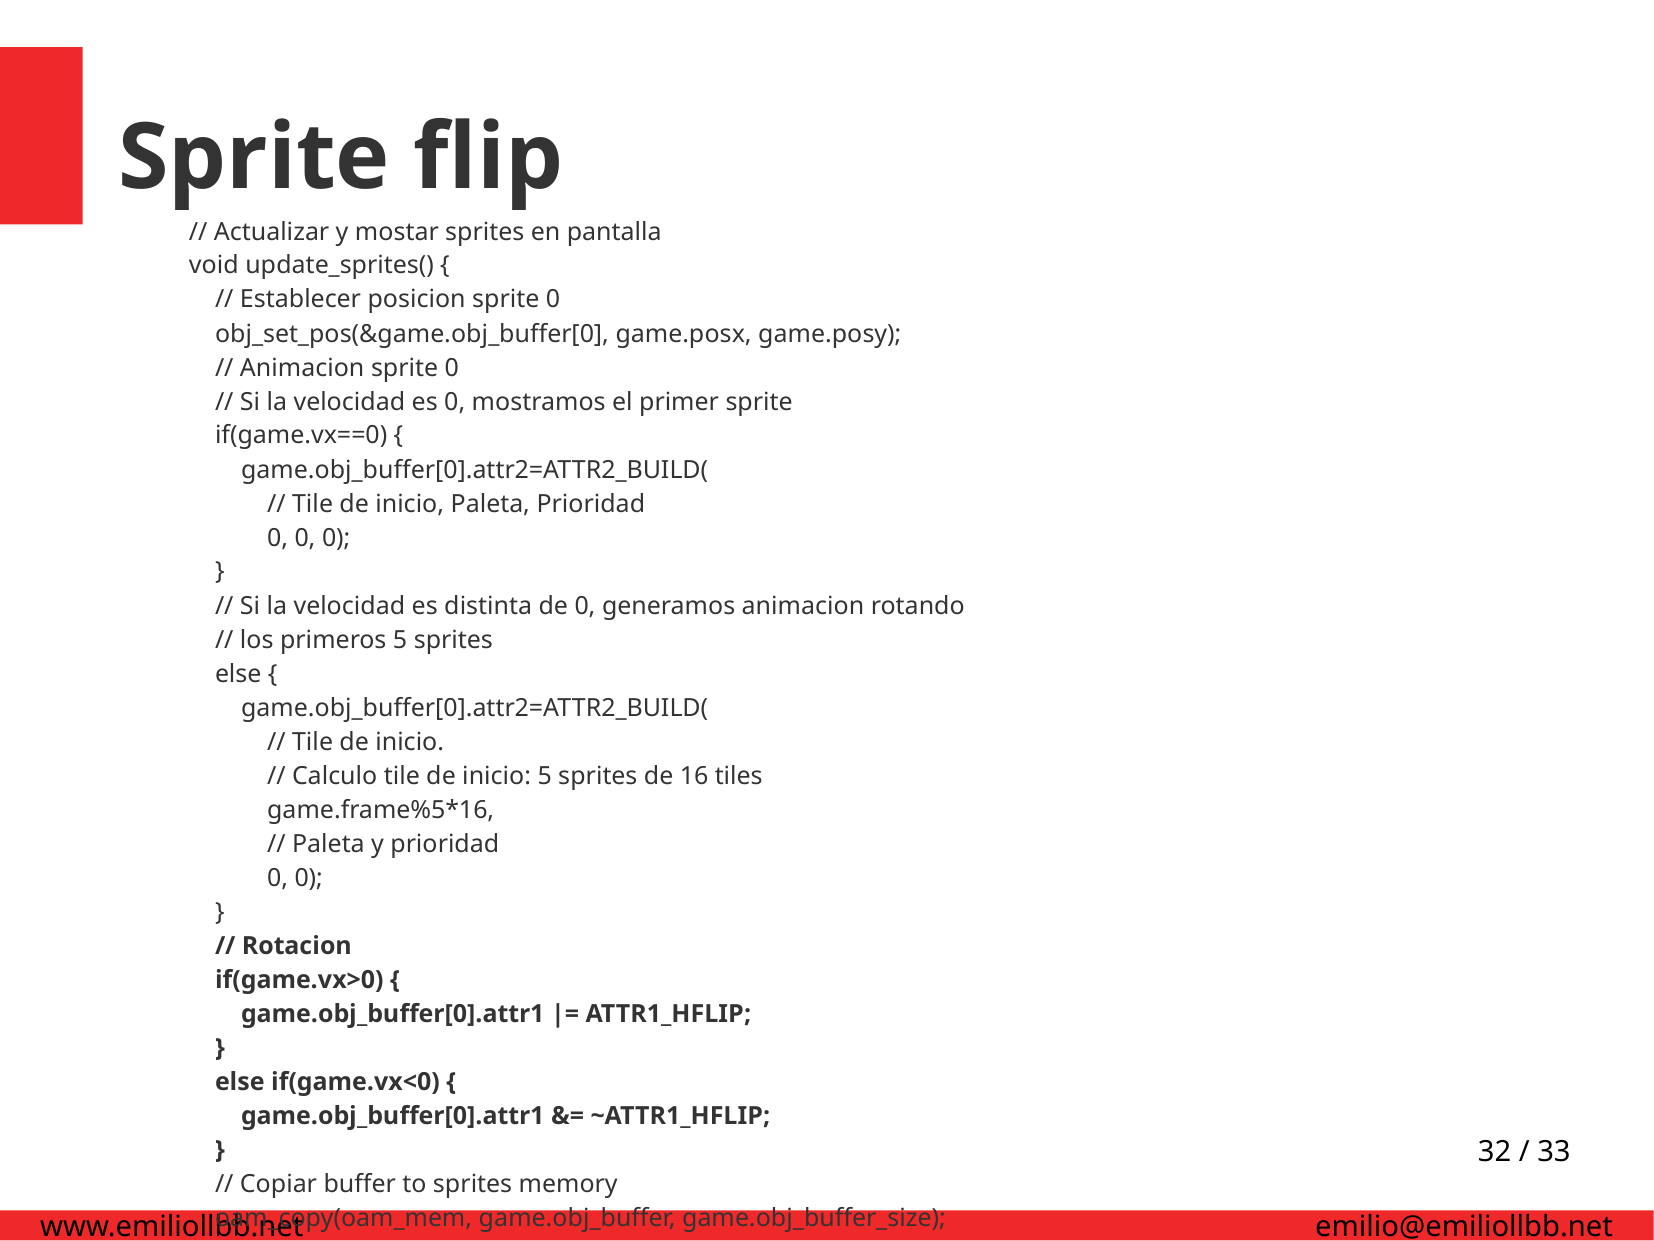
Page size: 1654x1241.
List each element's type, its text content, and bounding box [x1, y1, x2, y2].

title Sprite flip [118, 49, 1571, 257]
list // Actualizar y mostar sprites en pantalla void update_sprites() { // Establecer posicion sprite 0 obj_set_pos(&game.obj_buffer[0], game.posx, game.posy); // Animacion sprite 0 // Si la velocidad es 0, mostramos el primer sprite if(game.vx==0) { game.obj_buffer[0].attr2=ATTR2_BUILD( // Tile de inicio, Paleta, Prioridad 0, 0, 0); } // Si la velocidad es distinta de 0, generamos animacion rotando // los primeros 5 sprites else { game.obj_buffer[0].attr2=ATTR2_BUILD( // Tile de inicio. // Calculo tile de inicio: 5 sprites de 16 tiles game.frame%5*16, // Paleta y prioridad 0, 0); } // Rotacion if(game.vx>0) { game.obj_buffer[0].attr1 |= ATTR1_HFLIP; } else if(game.vx<0) { game.obj_buffer[0].attr1 &= ~ATTR1_HFLIP; } // Copiar buffer to sprites memory oam_copy(oam_mem, game.obj_buffer, game.obj_buffer_size); } Compilar y ejecutar de nuevo. El código del ejemplo se encuentra en la rama flip [118, 213, 1536, 1174]
